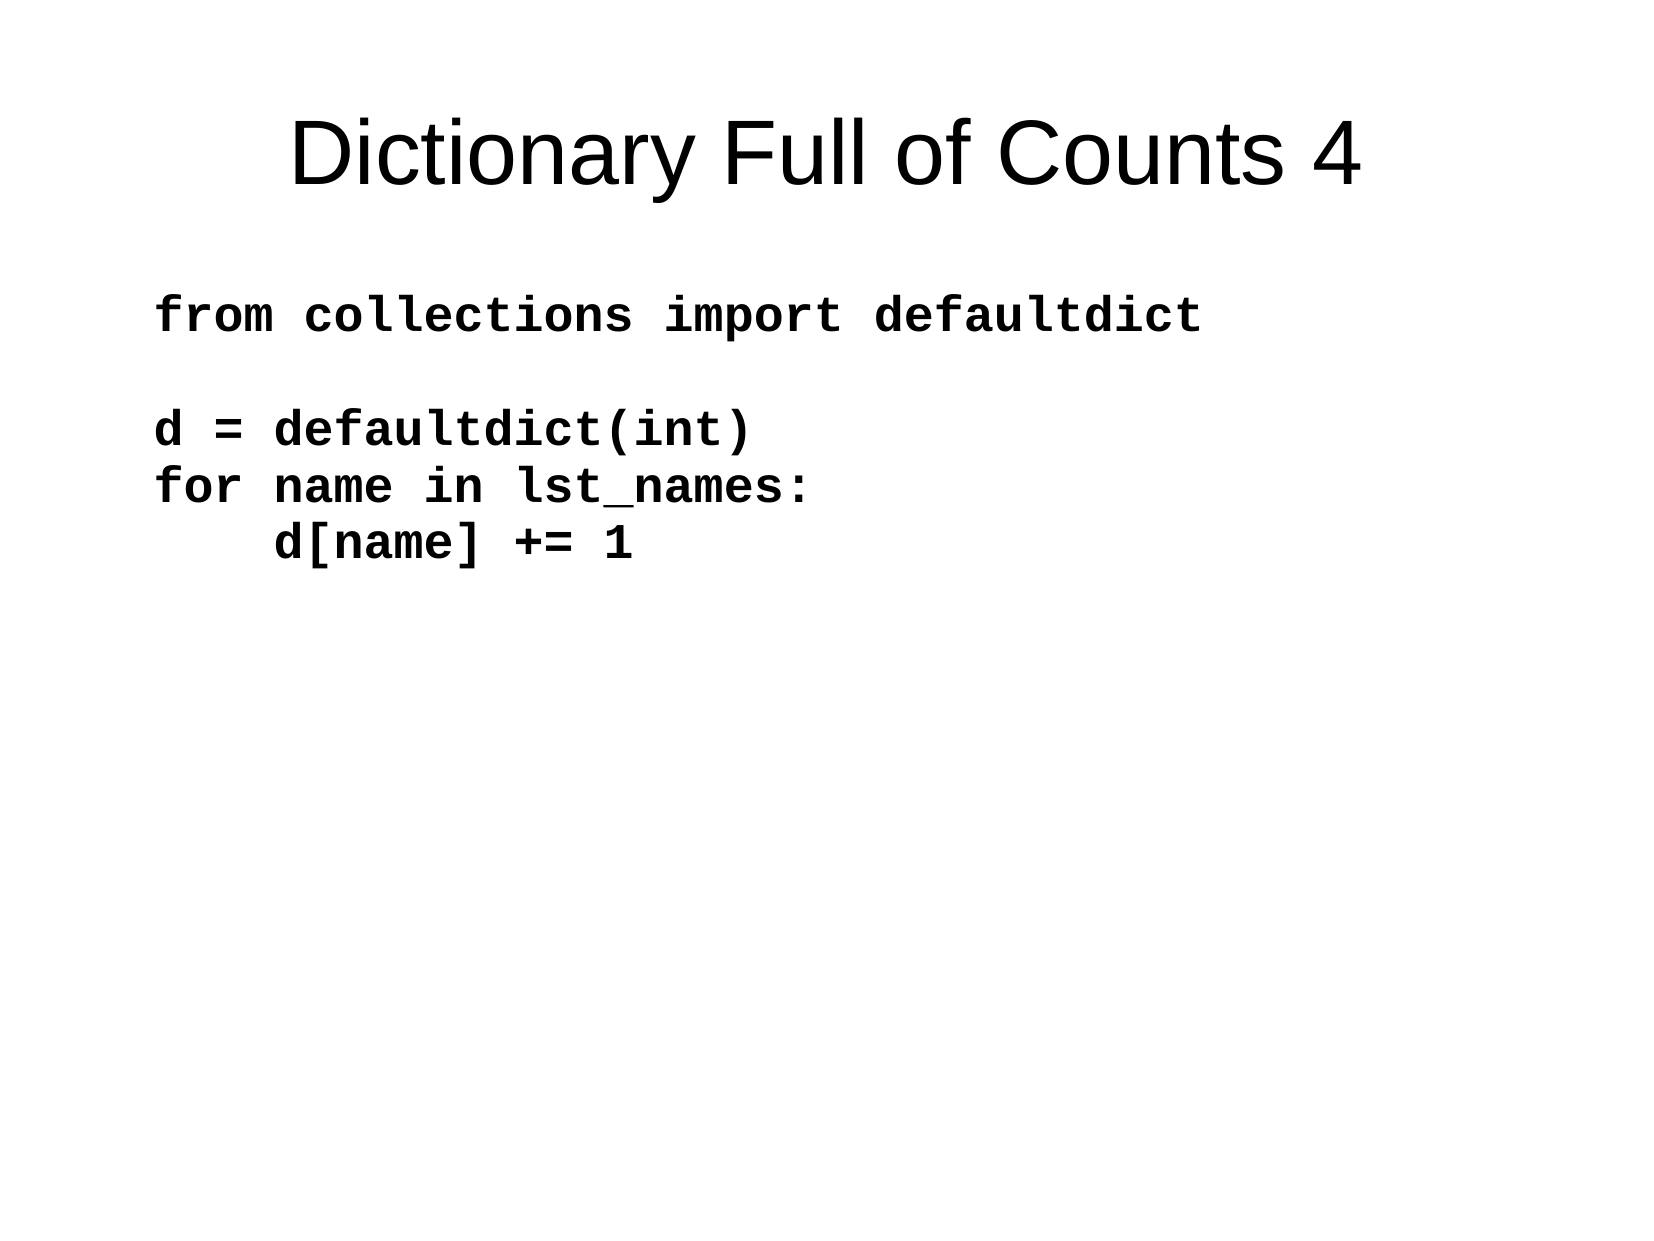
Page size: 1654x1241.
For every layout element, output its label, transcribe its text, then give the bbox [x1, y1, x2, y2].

list from collections import defaultdict d = defaultdict(int) for name in lst_names: d[name] += 1 [82, 290, 1571, 1010]
title Dictionary Full of Counts 4 [82, 49, 1571, 257]
